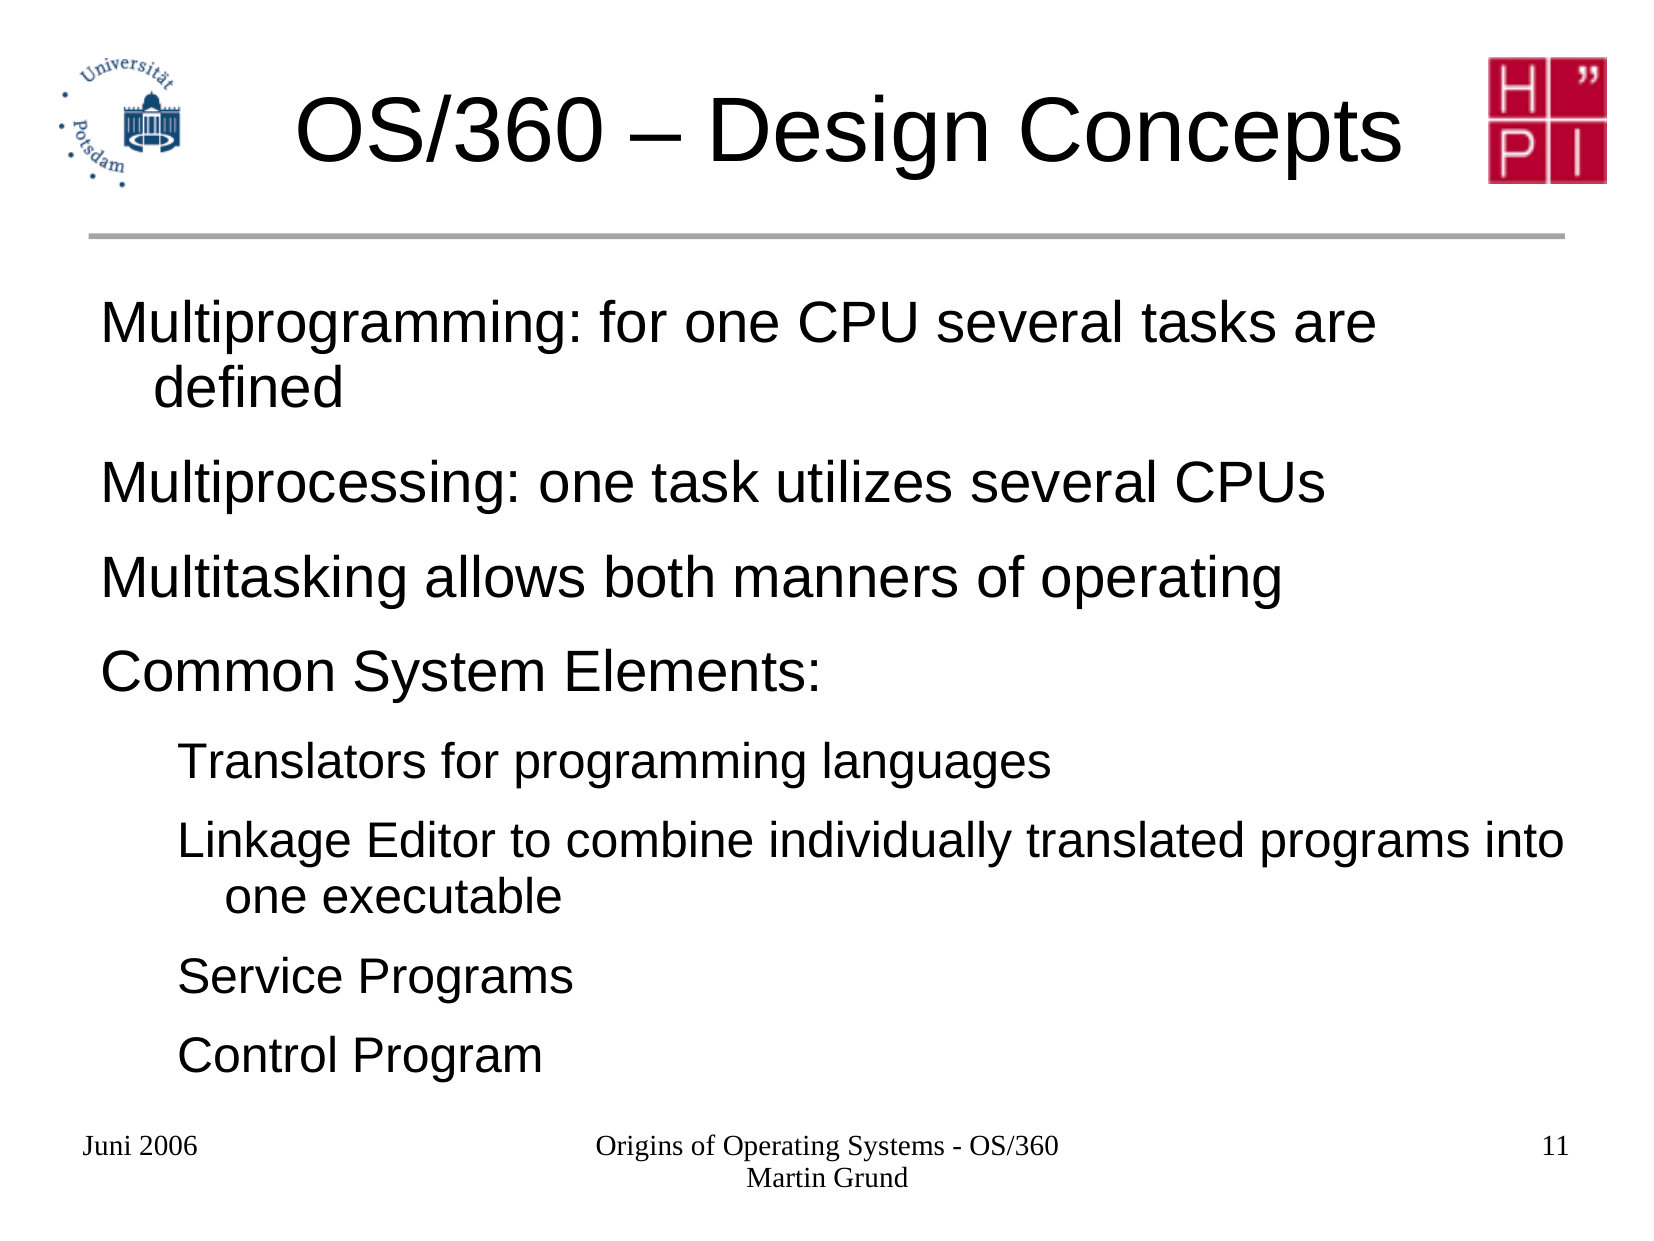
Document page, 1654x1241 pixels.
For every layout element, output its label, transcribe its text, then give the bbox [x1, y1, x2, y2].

picture [1488, 57, 1607, 184]
title OS/360 – Design Concepts [230, 25, 1471, 233]
picture [59, 58, 181, 188]
list Multiprogramming: for one CPU several tasks are defined Multiprocessing: one task utilizes several CPUs Multitasking allows both manners of operating Common System Elements: Translators for programming languages Linkage Editor to combine individually translated programs into one executable Service Programs Control Program [82, 290, 1571, 1109]
